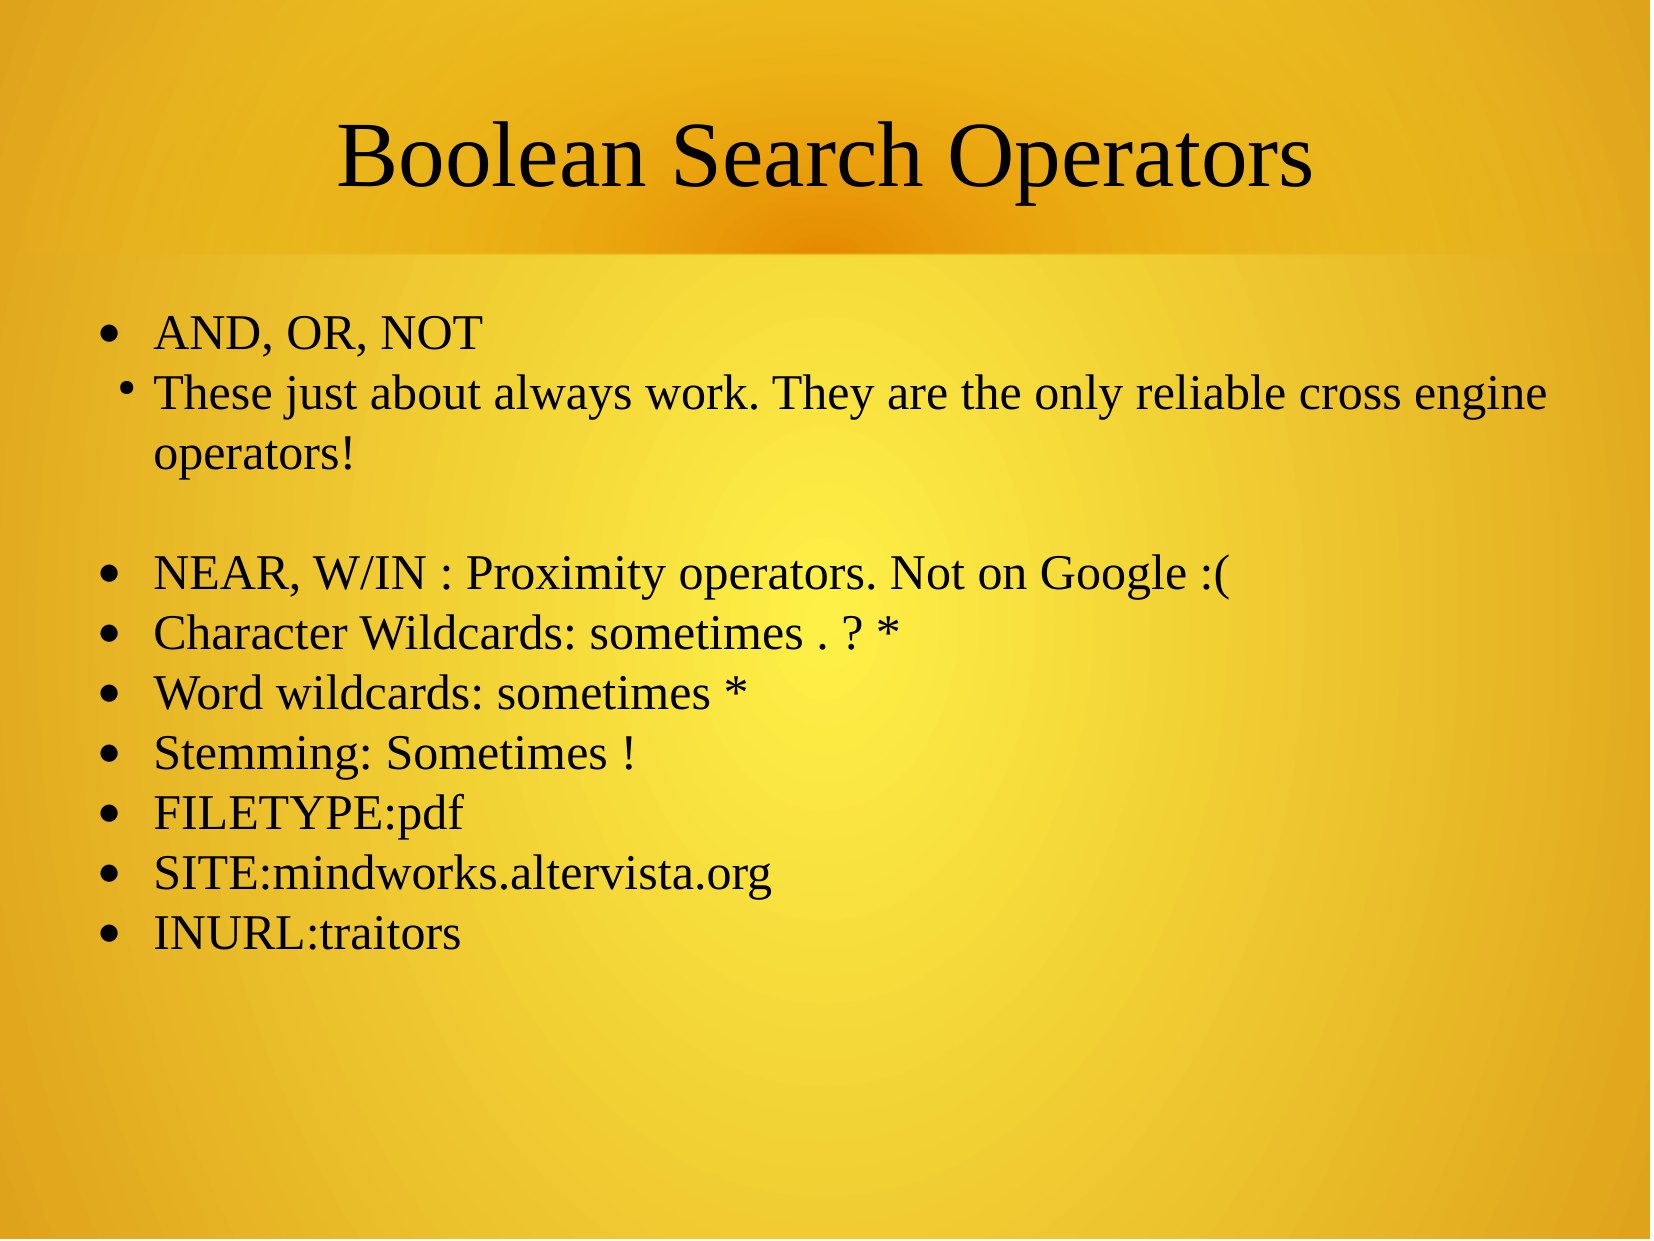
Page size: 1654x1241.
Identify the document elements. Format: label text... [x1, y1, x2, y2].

picture [0, 0, 1650, 1239]
text_box Boolean Search Operators [82, 47, 1571, 252]
text_box AND, OR, NOT These just about always work. They are the only reliable cross engine operators! NEAR, W/IN : Proximity operators. Not on Google :( Character Wildcards: sometimes . ? * Word wildcards: sometimes * Stemming: Sometimes ! FILETYPE:pdf SITE:mindworks.altervista.org INURL:traitors [82, 299, 1571, 1019]
